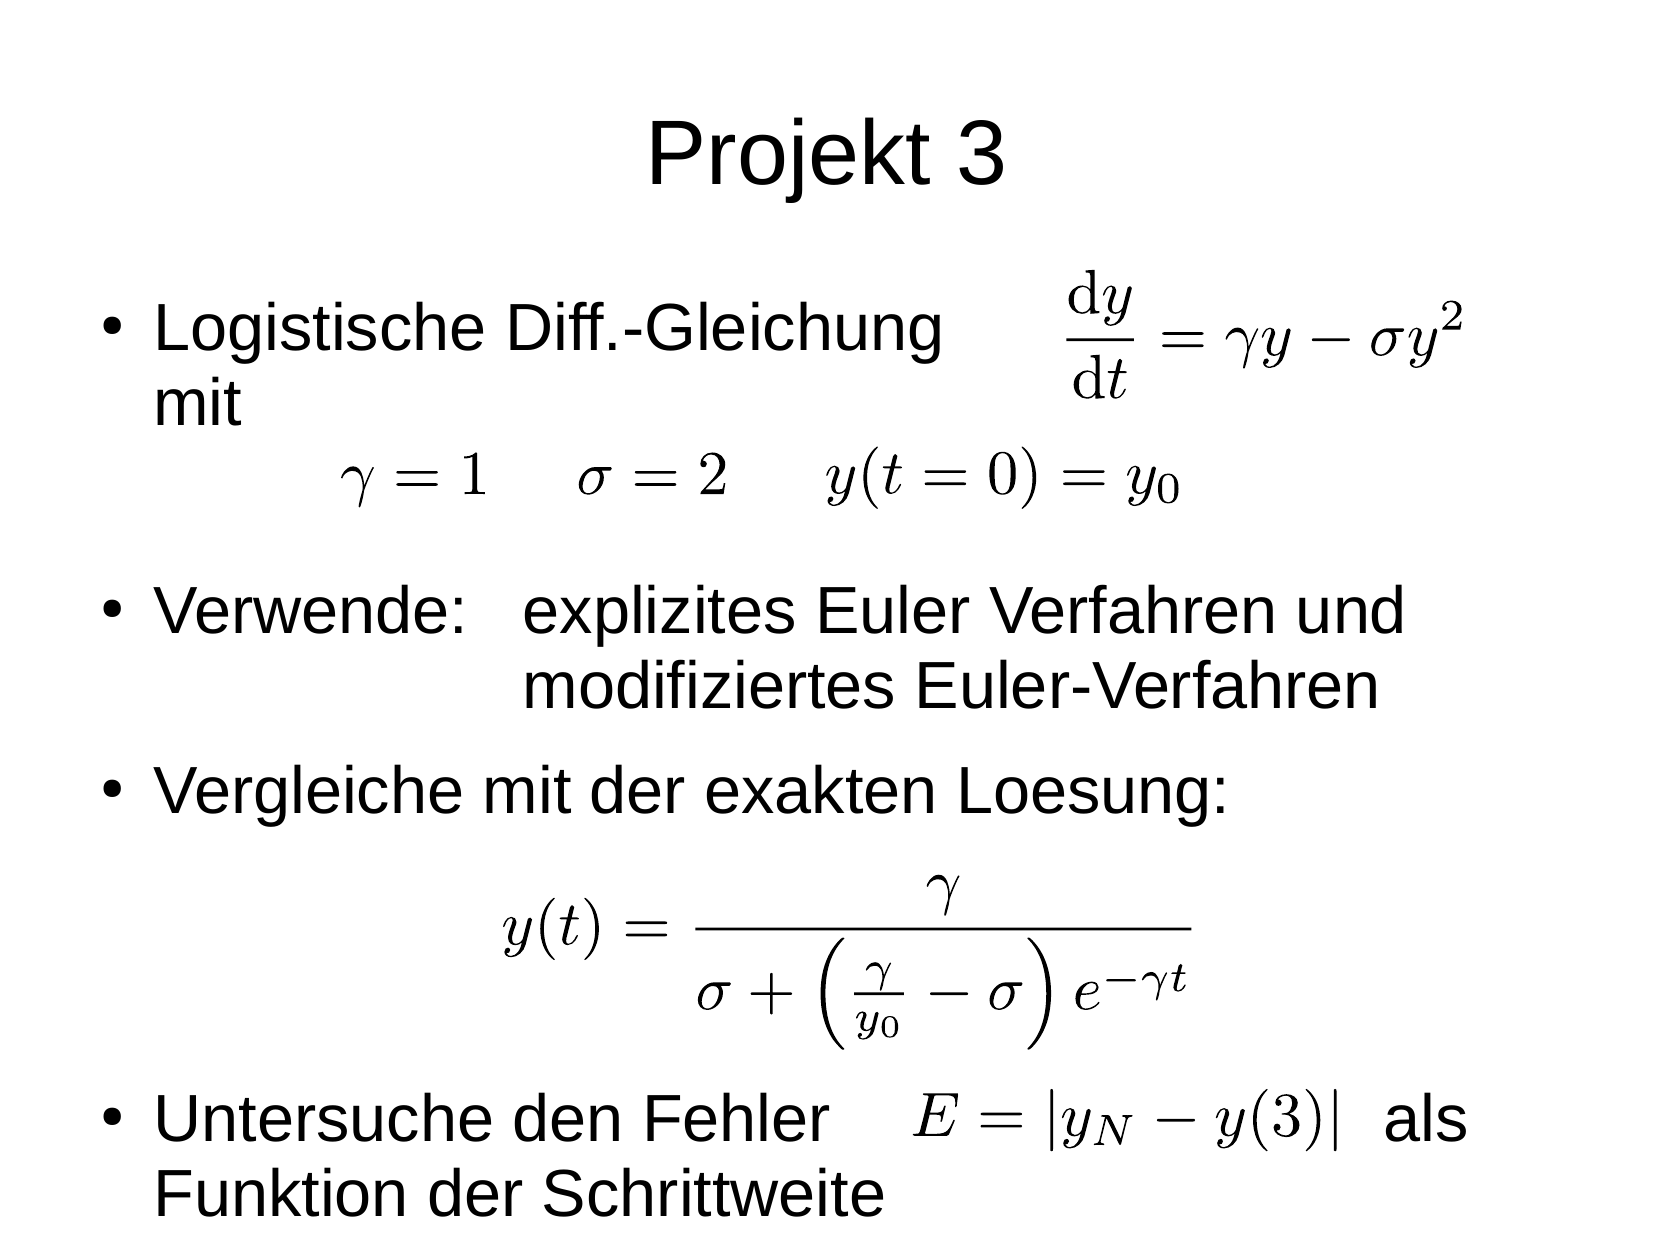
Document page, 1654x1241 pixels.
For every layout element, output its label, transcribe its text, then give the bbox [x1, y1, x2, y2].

text_box [824, 446, 1181, 509]
text_box [910, 1088, 1344, 1152]
text_box [576, 452, 729, 495]
title Projekt 3 [82, 49, 1571, 257]
text_box [501, 874, 1192, 1050]
text_box [339, 452, 490, 508]
text_box [1066, 269, 1465, 399]
list Logistische Diff.-Gleichung mit Verwende: explizites Euler Verfahren und modifiziertes Euler-Verfahren Vergleiche mit der exakten Loesung: Untersuche den Fehler als Funktion der Schrittweite [82, 290, 1571, 1229]
